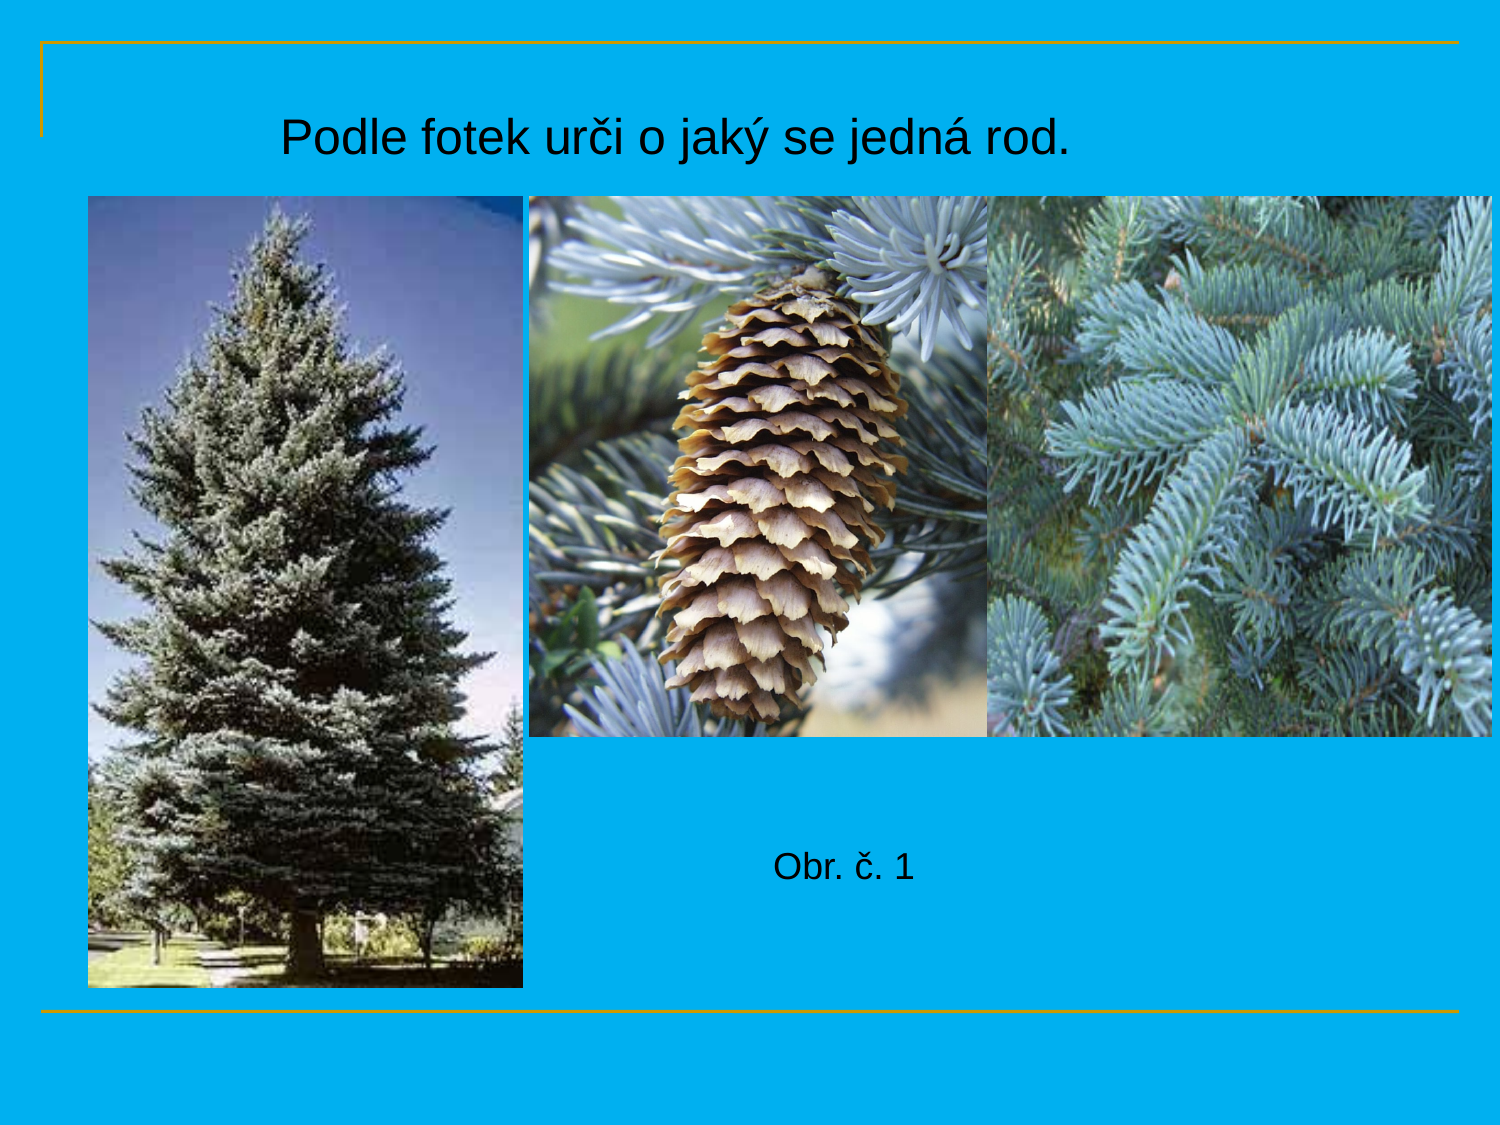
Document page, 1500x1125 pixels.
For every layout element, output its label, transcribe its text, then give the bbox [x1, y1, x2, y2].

text_box Obr. č. 1 [758, 834, 932, 895]
picture [530, 197, 1491, 736]
text_box Podle fotek urči o jaký se jedná rod. [265, 96, 1111, 173]
picture [89, 197, 522, 987]
